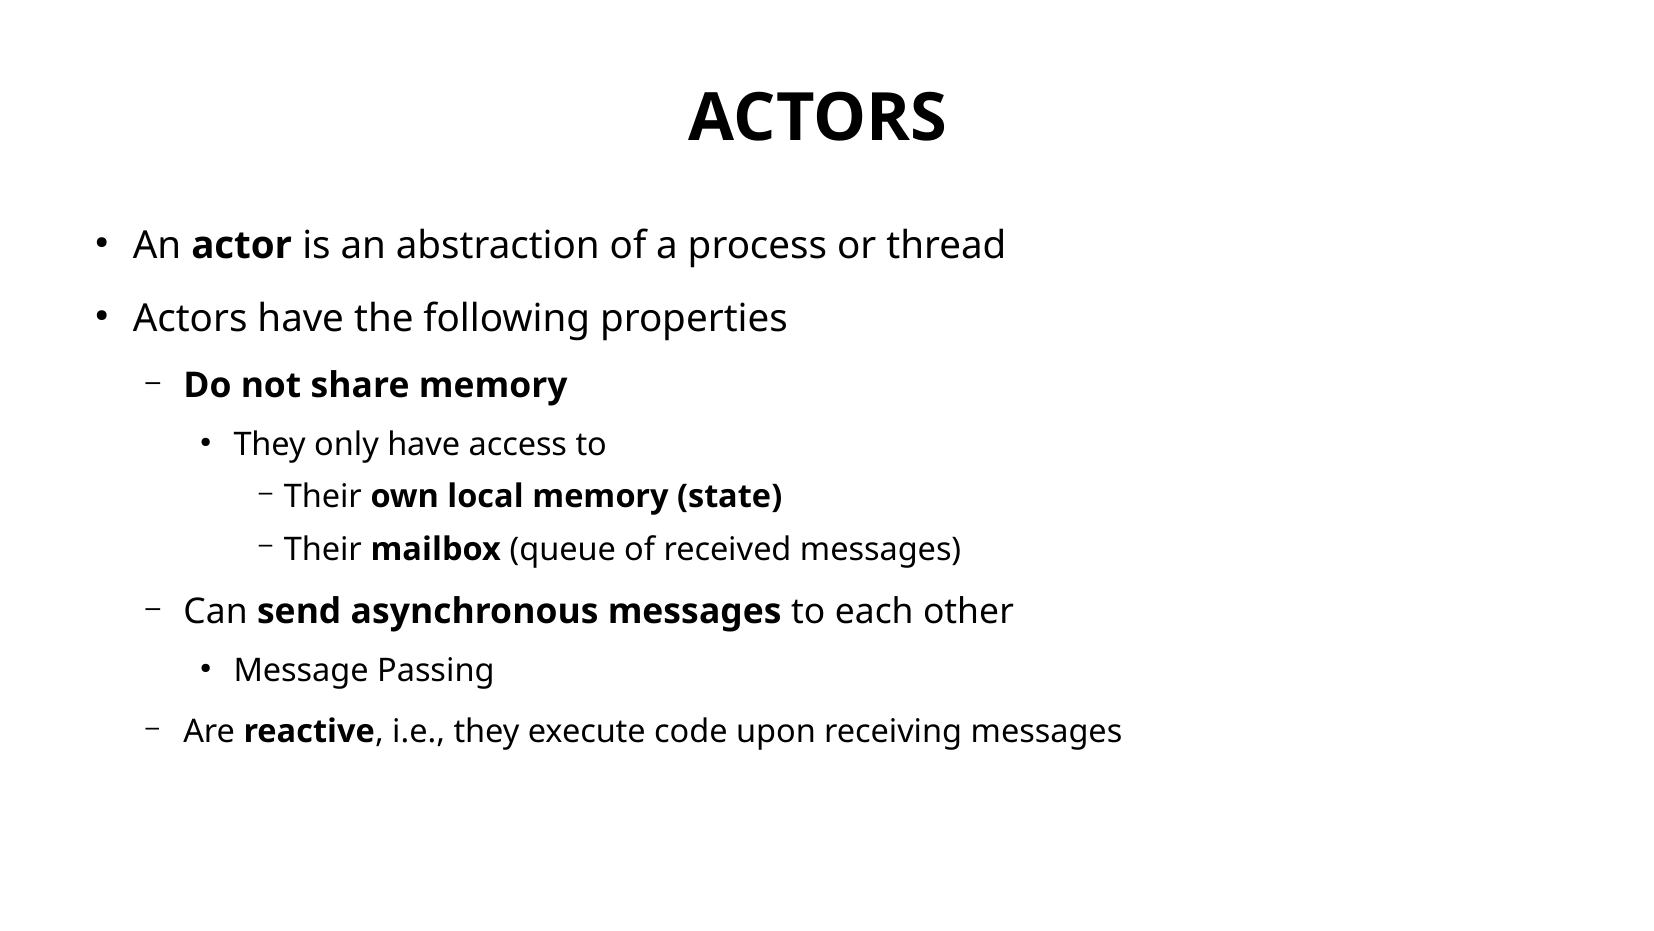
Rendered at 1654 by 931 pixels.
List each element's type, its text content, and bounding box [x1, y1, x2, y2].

title ACTORS [82, 36, 1571, 193]
list An actor is an abstraction of a process or thread Actors have the following properties Do not share memory They only have access to Their own local memory (state) Their mailbox (queue of received messages) Can send asynchronous messages to each other Message Passing Are reactive, i.e., they execute code upon receiving messages [82, 217, 1571, 757]
